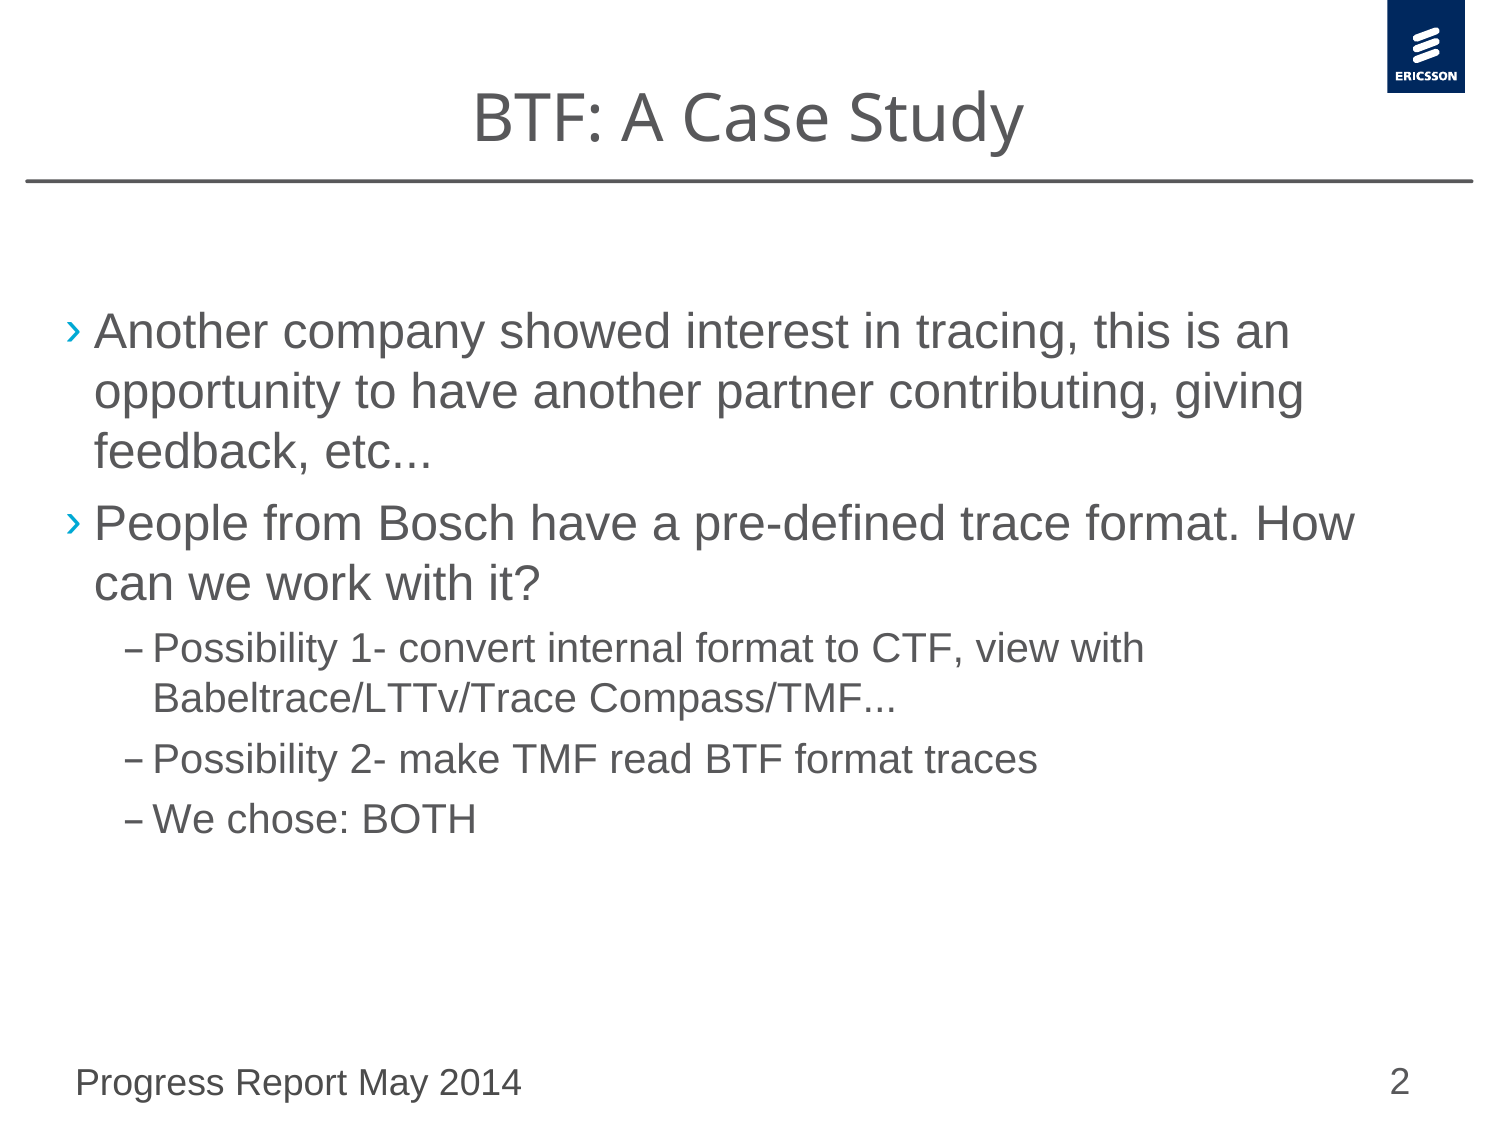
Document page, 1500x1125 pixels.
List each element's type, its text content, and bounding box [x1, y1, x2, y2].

list Another company showed interest in tracing, this is an opportunity to have another partner contributing, giving feedback, etc... People from Bosch have a pre-defined trace format. How can we work with it? Possibility 1- convert internal format to CTF, view with Babeltrace/LTTv/Trace Compass/TMF... Possibility 2- make TMF read BTF format traces We chose: BOTH [65, 225, 1436, 879]
title BTF: A Case Study [112, 75, 1397, 156]
